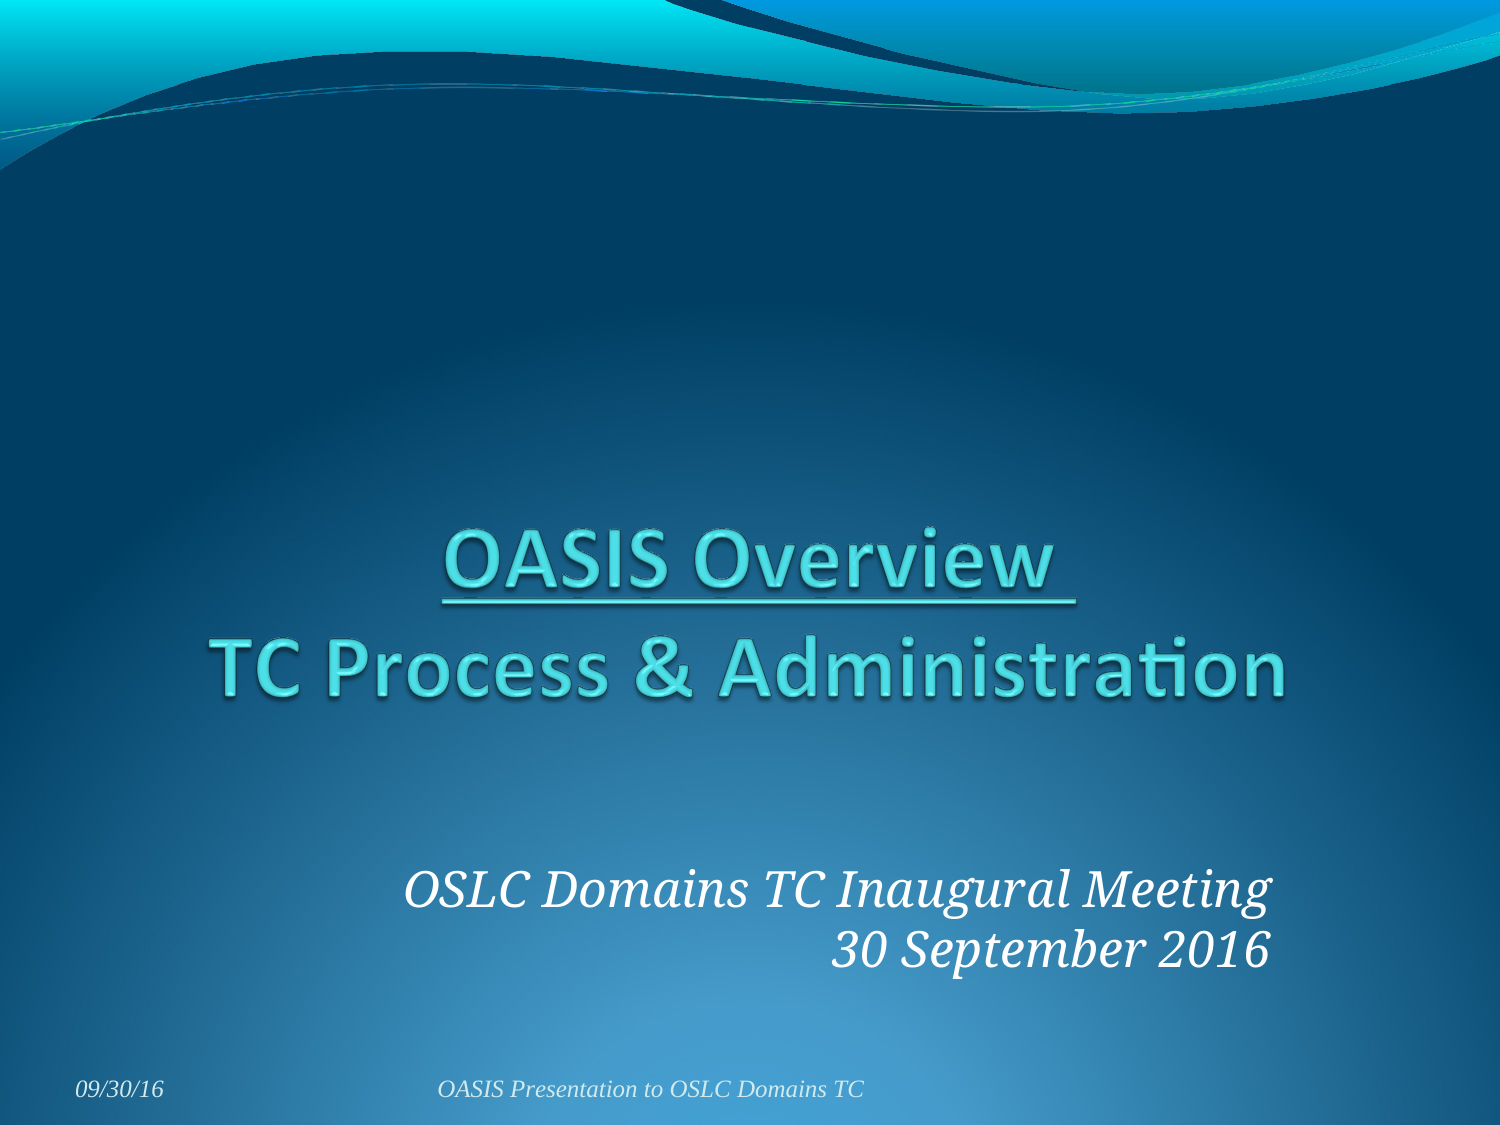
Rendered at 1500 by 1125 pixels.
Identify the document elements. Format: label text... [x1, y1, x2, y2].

text_box OSLC Domains TC Inaugural Meeting 30 September 2016 [225, 849, 1276, 1001]
picture [0, 0, 1500, 1125]
text_box 09/30/16 [75, 1042, 425, 1103]
text_box OASIS Presentation to OSLC Domains TC [437, 1042, 988, 1103]
